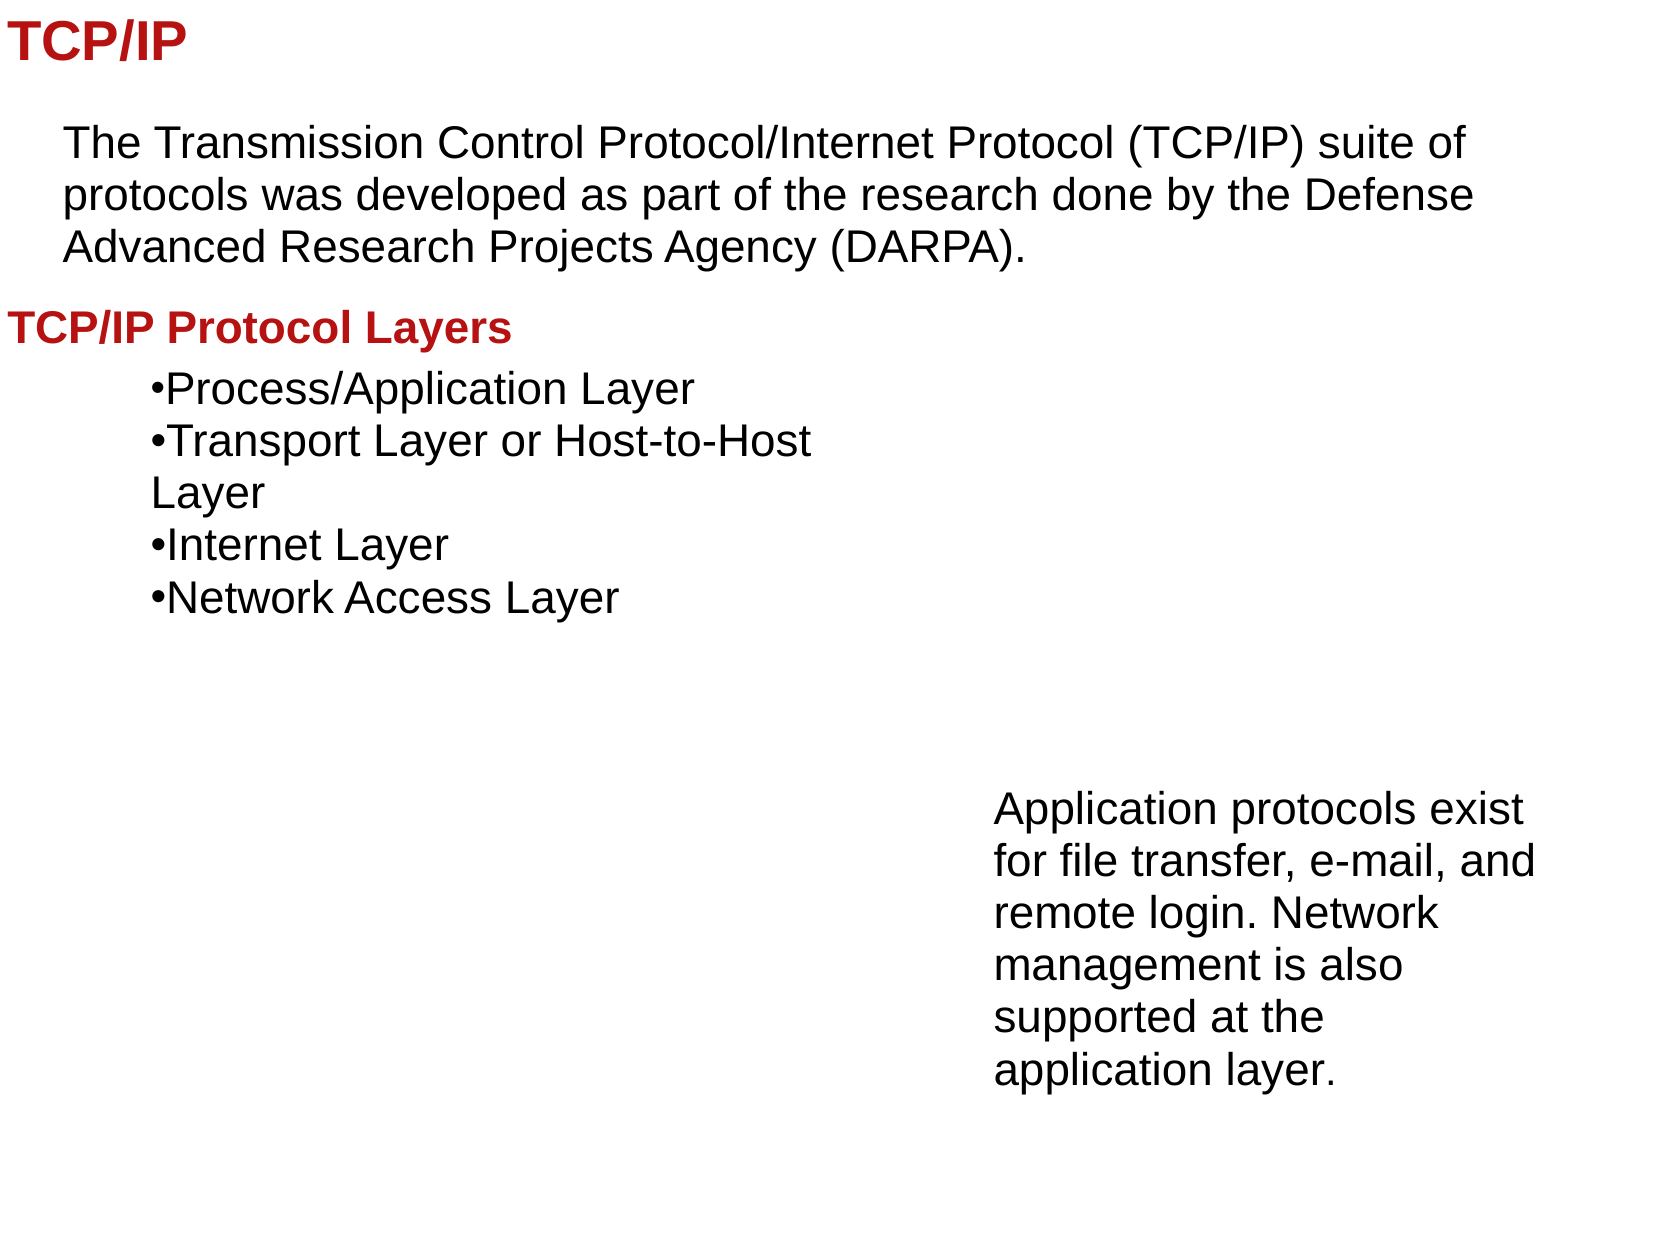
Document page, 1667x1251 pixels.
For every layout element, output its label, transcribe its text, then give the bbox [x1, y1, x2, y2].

text_box Process/Application Layer Transport Layer or Host-to-Host Layer Internet Layer Network Access Layer [75, 302, 905, 659]
text_box The Transmission Control Protocol/Internet Protocol (TCP/IP) suite of protocols was developed as part of the research done by the Defense Advanced Research Projects Agency (DARPA). [62, 116, 1660, 274]
text_box TCP/IP Protocol Layers [7, 301, 538, 355]
text_box Application protocols exist for file transfer, e-mail, and remote login. Network management is also supported at the application layer. [993, 782, 1549, 1096]
text_box TCP/IP [7, 9, 221, 74]
